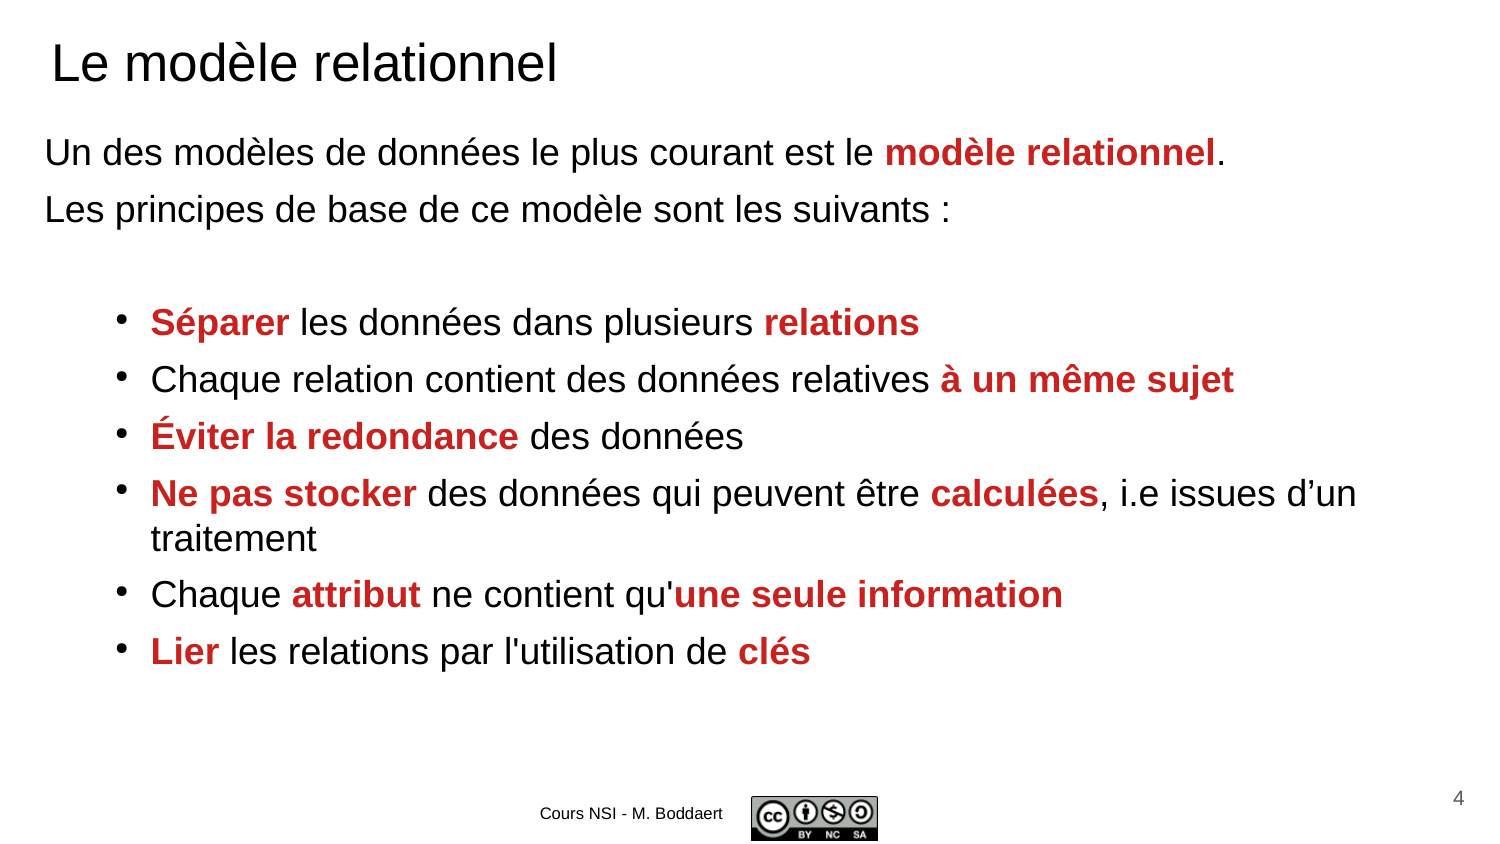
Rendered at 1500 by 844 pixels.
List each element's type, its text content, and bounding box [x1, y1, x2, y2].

picture [751, 796, 878, 841]
title Le modèle relationnel [51, 13, 1449, 108]
text_box Un des modèles de données le plus courant est le modèle relationnel. Les principes de base de ce modèle sont les suivants : Séparer les données dans plusieurs relations Chaque relation contient des données relatives à un même sujet Éviter la redondance des données Ne pas stocker des données qui peuvent être calculées, i.e issues d’un traitement Chaque attribut ne contient qu'une seule information Lier les relations par l'utilisation de clés [29, 120, 1477, 760]
slide_number <numéro> [1389, 764, 1480, 830]
